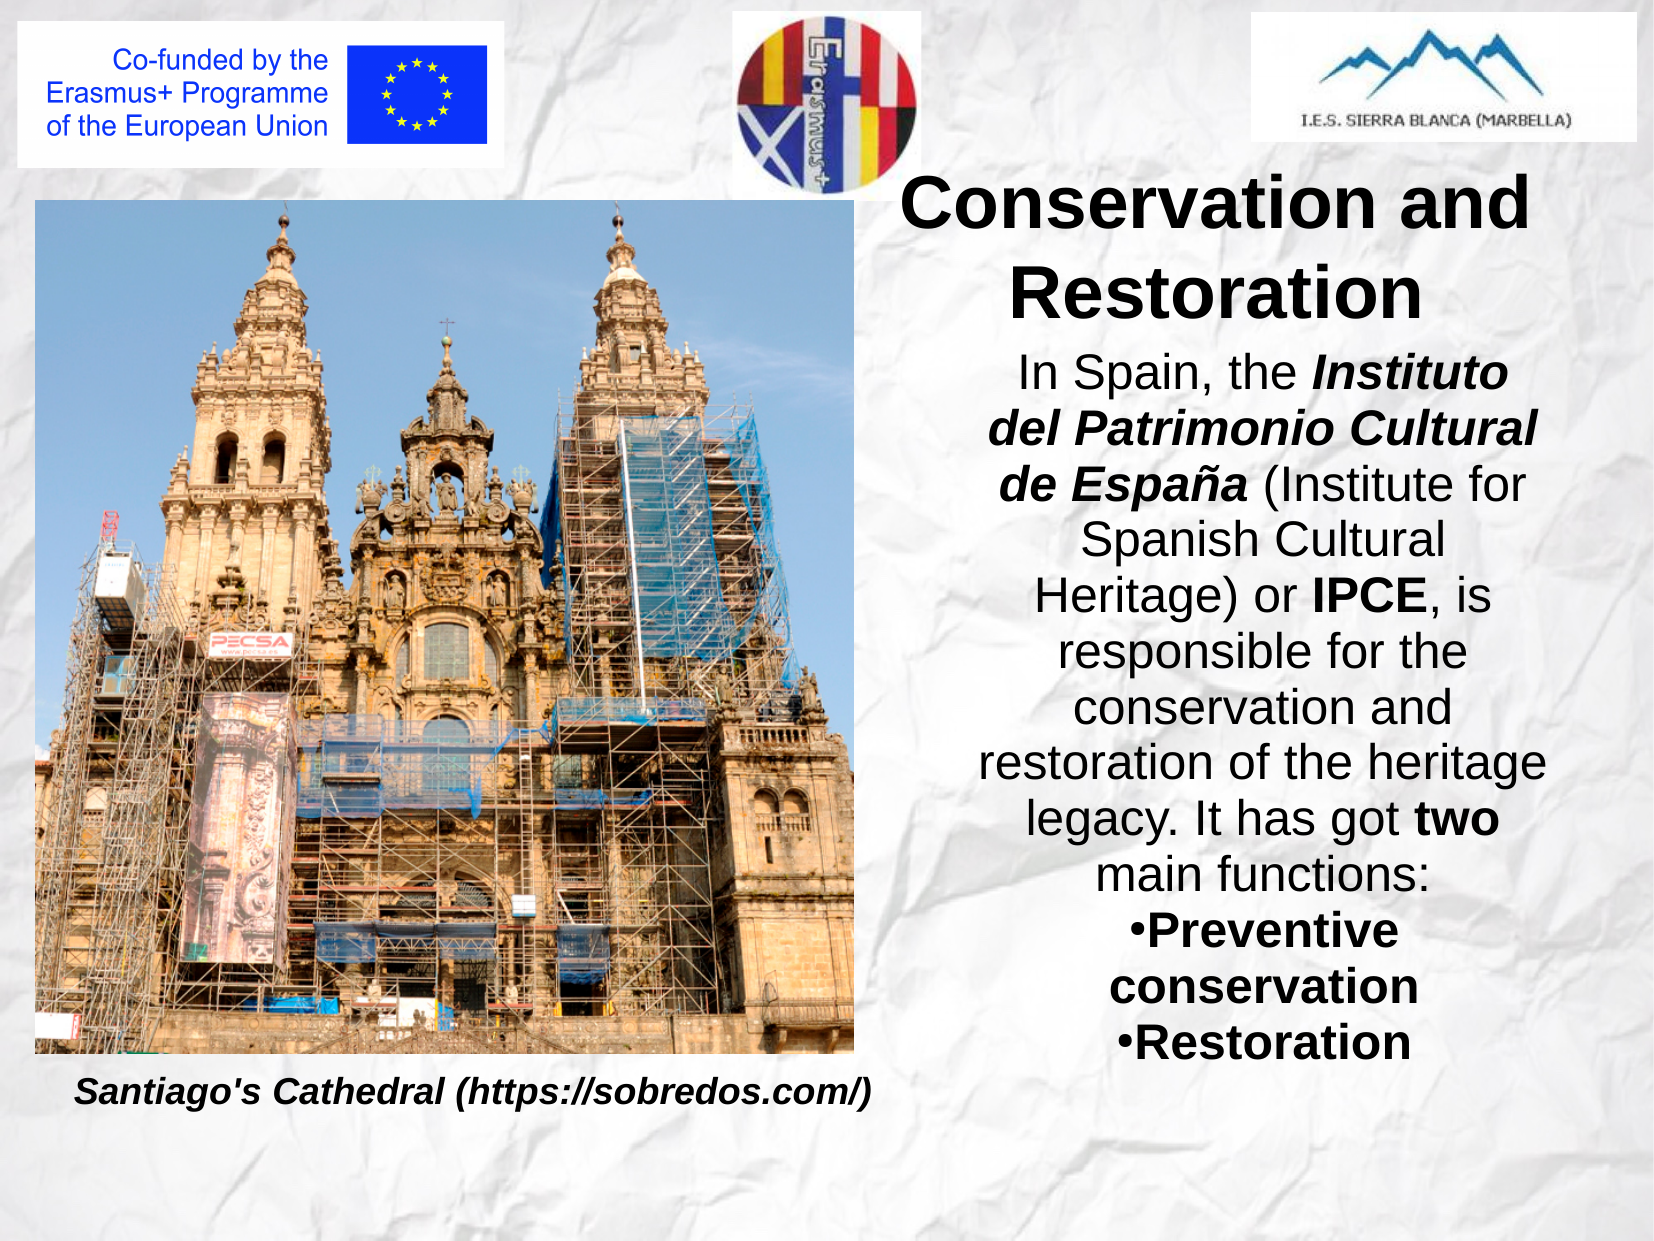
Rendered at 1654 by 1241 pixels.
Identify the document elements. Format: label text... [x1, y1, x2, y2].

title Conservation and Restoration [862, 143, 1571, 343]
text_box Santiago's Cathedral (https://sobredos.com/) [59, 1062, 888, 1162]
text_box In Spain, the Instituto del Patrimonio Cultural de España (Institute for Spanish Cultural Heritage) or IPCE, is responsible for the conservation and restoration of the heritage legacy. It has got two main functions: Preventive conservation Restoration [957, 337, 1571, 1107]
picture [0, 0, 1654, 1241]
